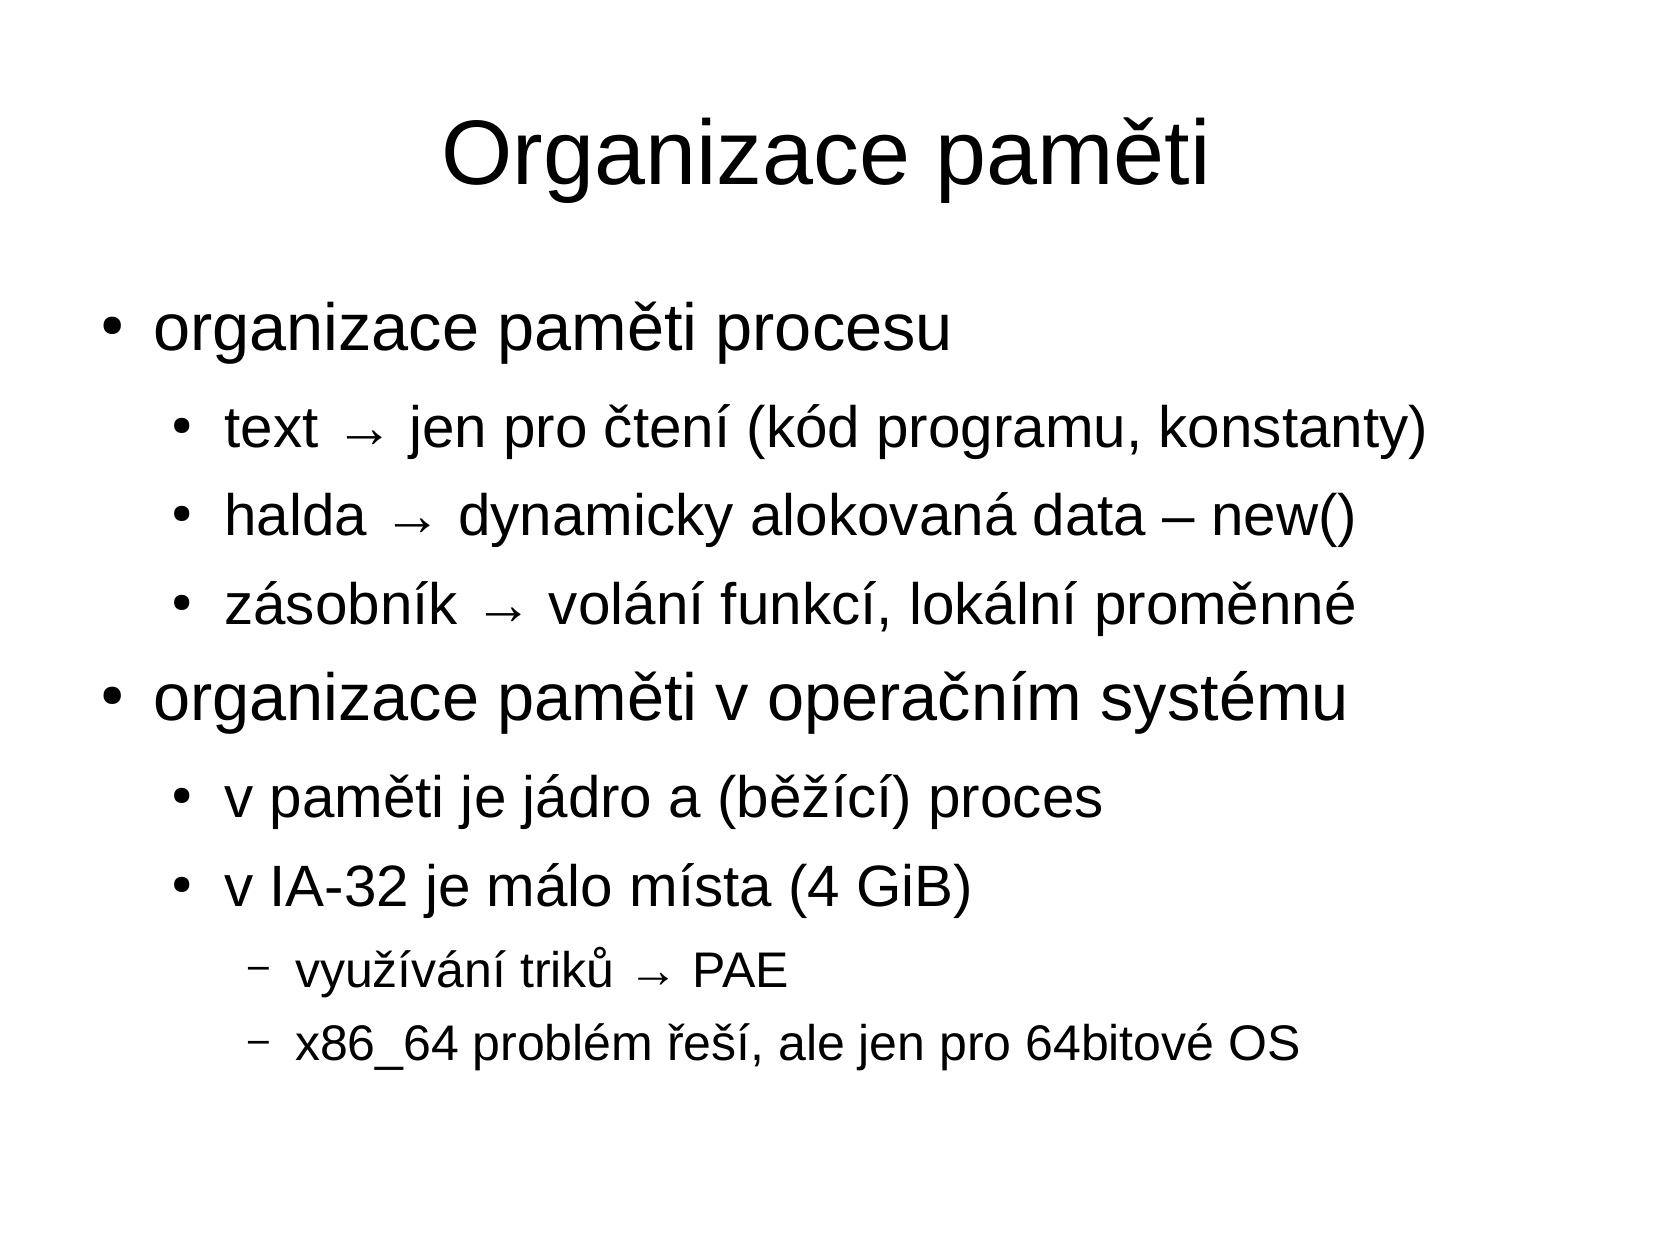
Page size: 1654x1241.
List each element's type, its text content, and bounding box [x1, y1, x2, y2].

title Organizace paměti [82, 56, 1571, 250]
list organizace paměti procesu text → jen pro čtení (kód programu, konstanty) halda → dynamicky alokovaná data – new() zásobník → volání funkcí, lokální proměnné organizace paměti v operačním systému v paměti je jádro a (běžící) proces v IA-32 je málo místa (4 GiB) využívání triků → PAE x86_64 problém řeší, ale jen pro 64bitové OS [82, 290, 1571, 1094]
